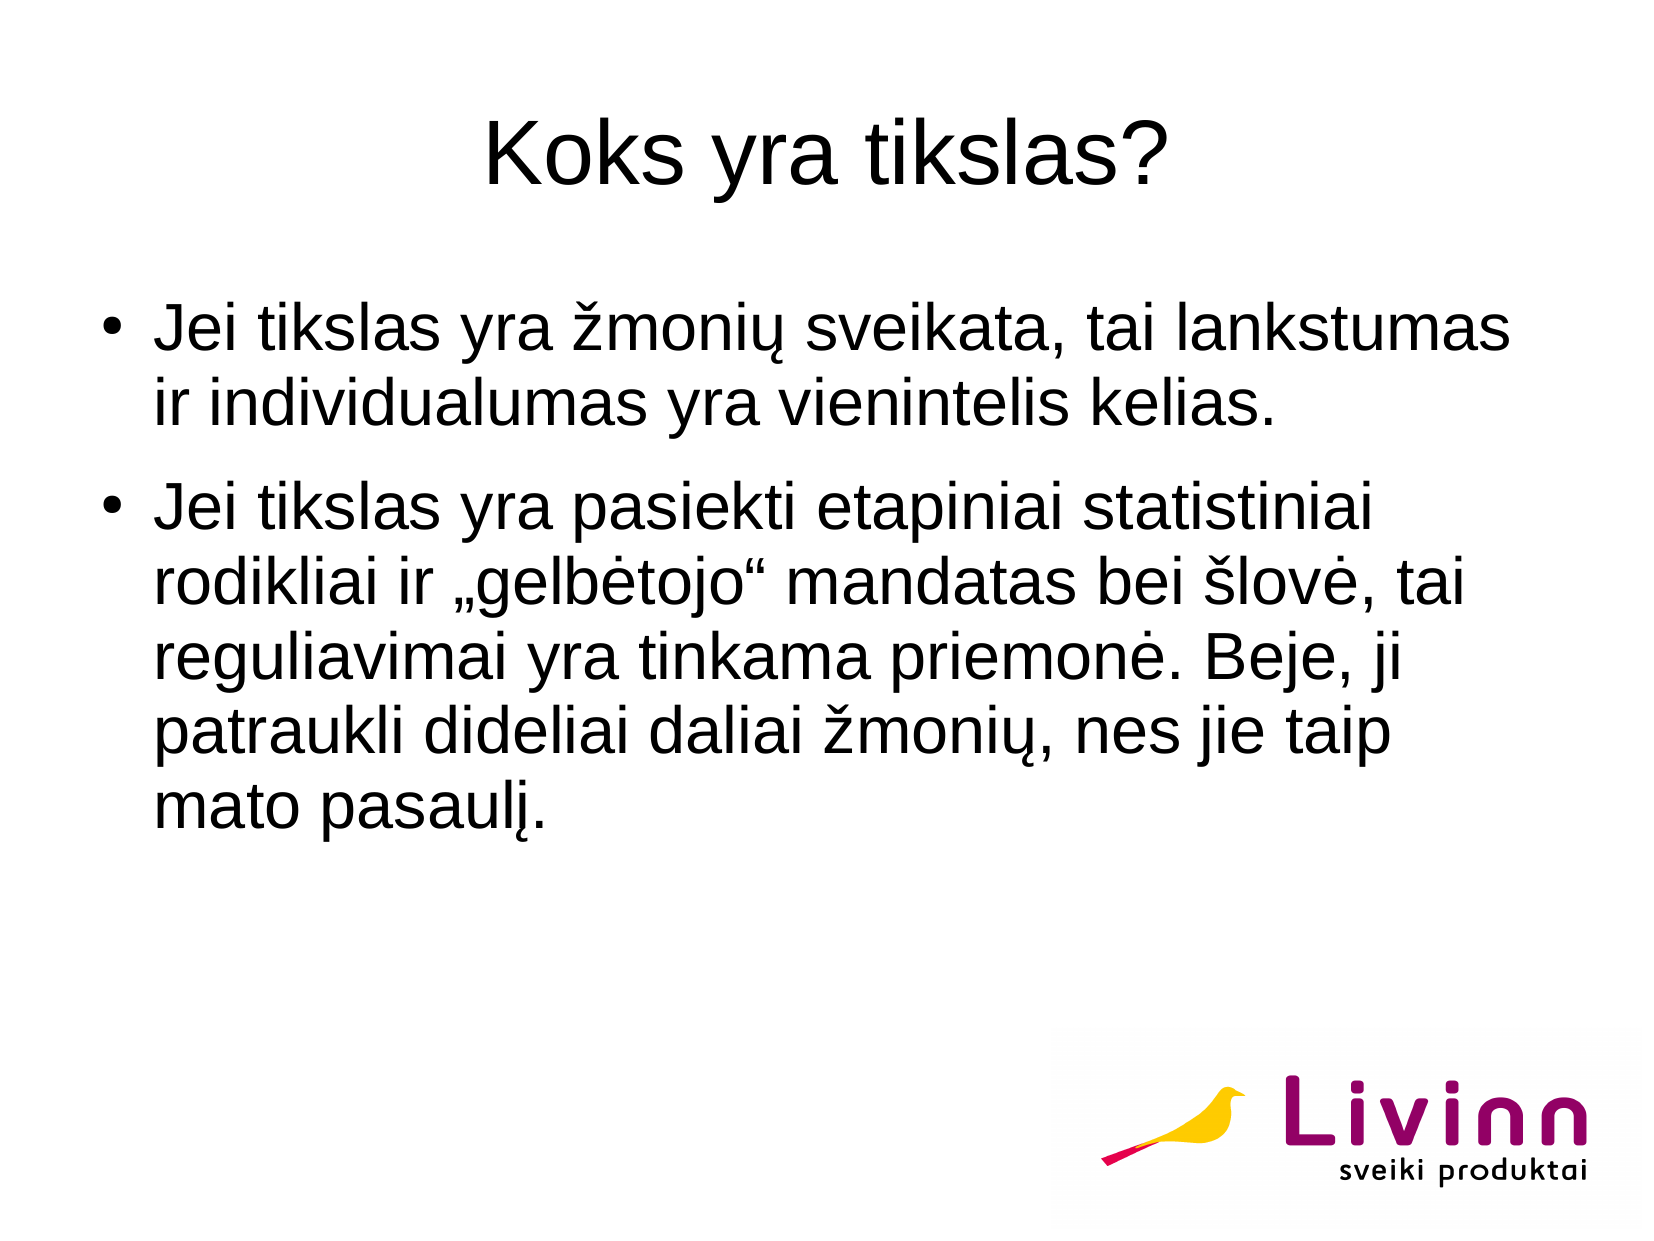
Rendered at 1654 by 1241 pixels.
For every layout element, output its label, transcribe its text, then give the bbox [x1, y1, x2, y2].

list Jei tikslas yra žmonių sveikata, tai lankstumas ir individualumas yra vienintelis kelias. Jei tikslas yra pasiekti etapiniai statistiniai rodikliai ir „gelbėtojo“ mandatas bei šlovė, tai reguliavimai yra tinkama priemonė. Beje, ji patraukli dideliai daliai žmonių, nes jie taip mato pasaulį. [82, 290, 1538, 1010]
title Koks yra tikslas? [82, 49, 1571, 257]
picture [1051, 1027, 1642, 1229]
